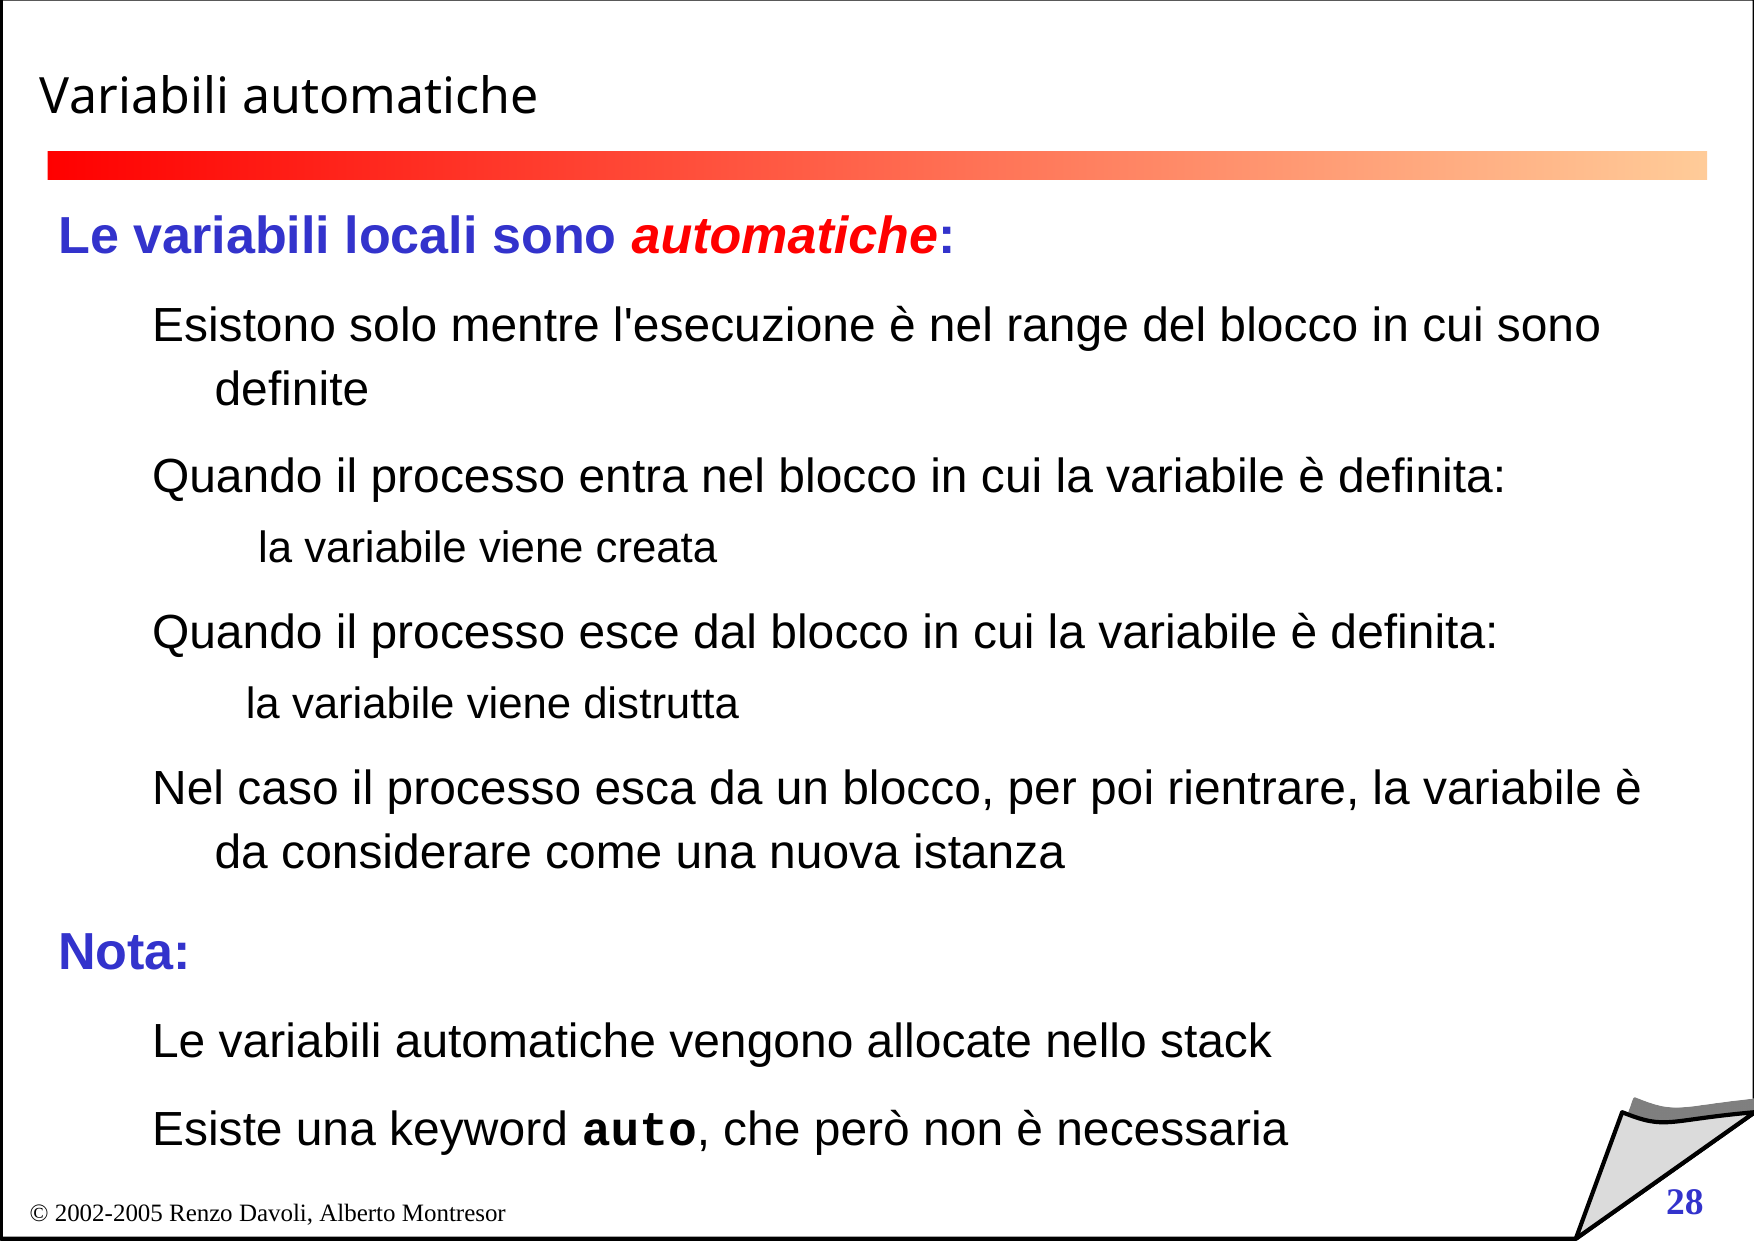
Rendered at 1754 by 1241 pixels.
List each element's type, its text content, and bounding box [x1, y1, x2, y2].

list Le variabili locali sono automatiche: Esistono solo mentre l'esecuzione è nel range del blocco in cui sono definite Quando il processo entra nel blocco in cui la variabile è definita: la variabile viene creata Quando il processo esce dal blocco in cui la variabile è definita: la variabile viene distrutta Nel caso il processo esca da un blocco, per poi rientrare, la variabile è da considerare come una nuova istanza Nota: Le variabili automatiche vengono allocate nello stack Esiste una keyword auto, che però non è necessaria [58, 206, 1696, 1169]
title Variabili automatiche [40, 49, 1714, 144]
text_box main [750, 151, 754, 179]
